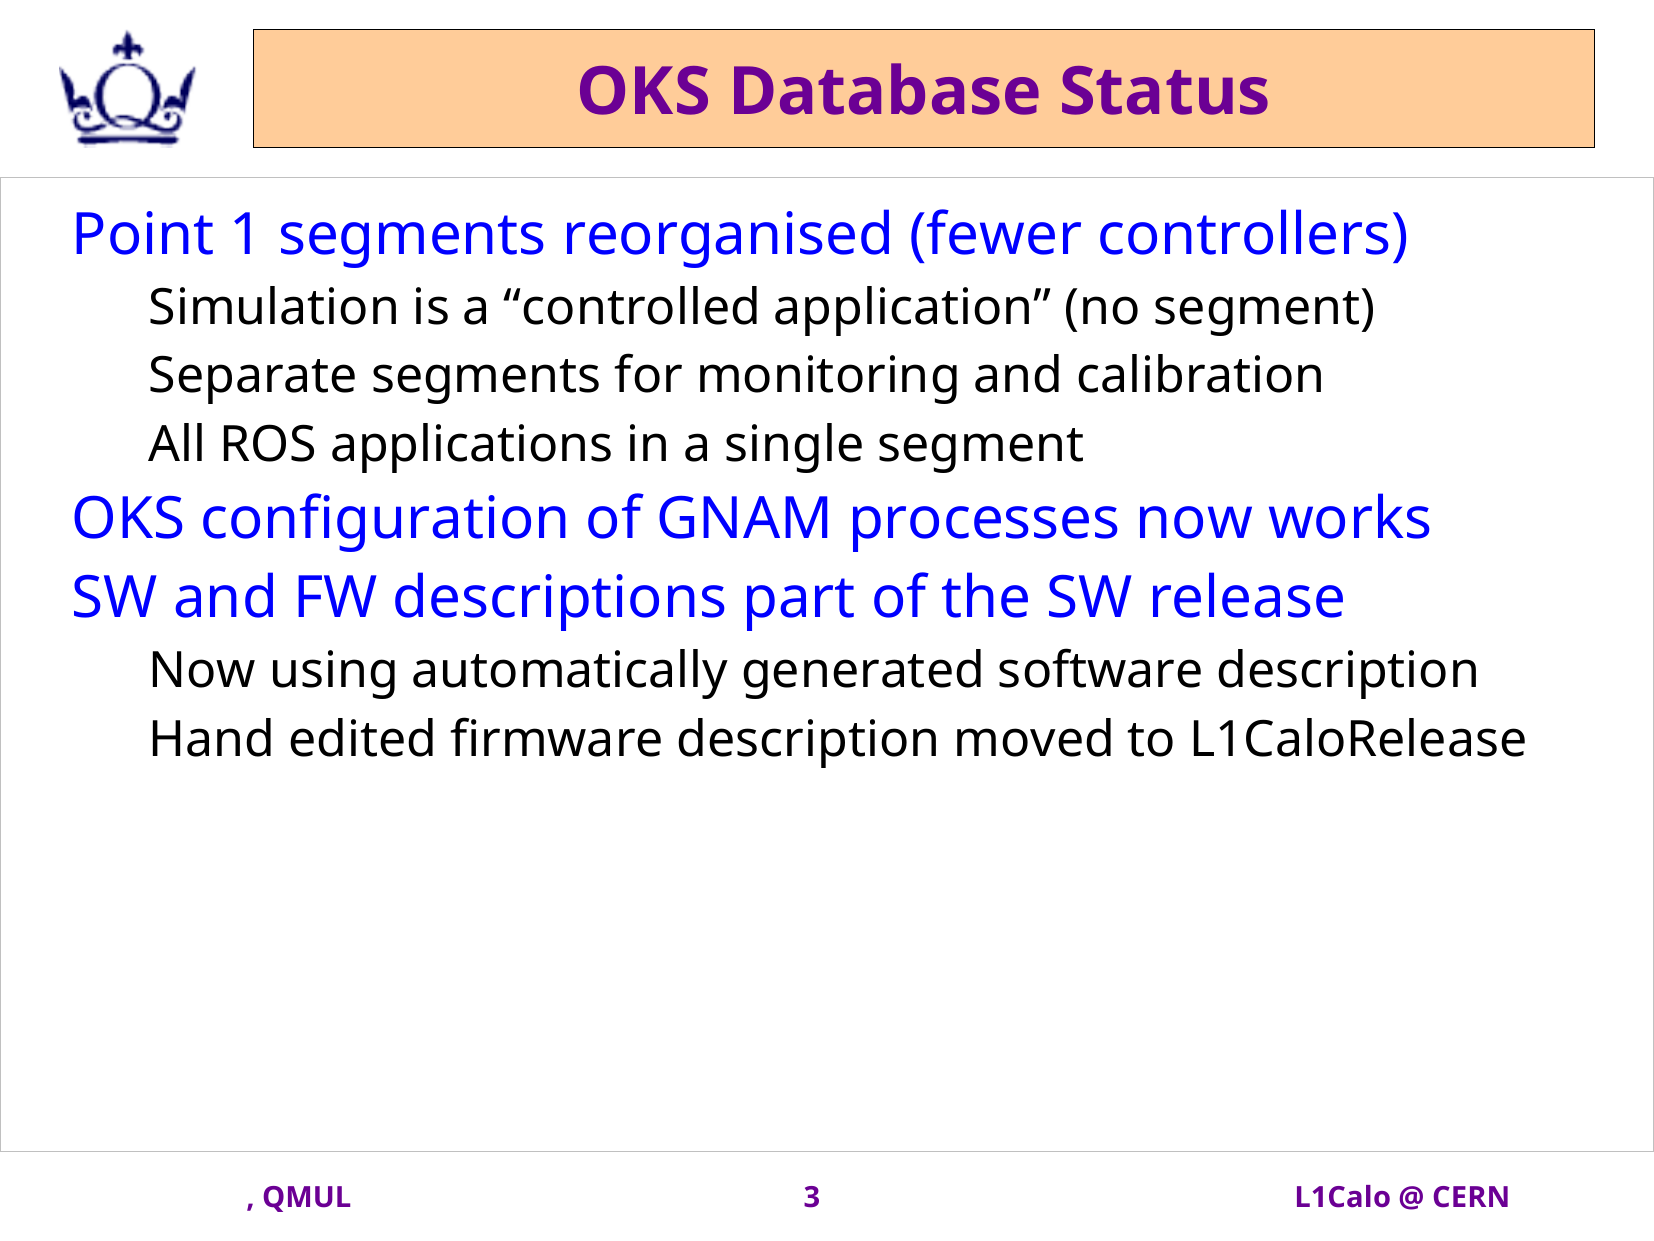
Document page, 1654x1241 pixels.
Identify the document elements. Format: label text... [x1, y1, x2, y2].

title OKS Database Status [253, 29, 1595, 148]
list Point 1 segments reorganised (fewer controllers) Simulation is a “controlled application” (no segment) Separate segments for monitoring and calibration All ROS applications in a single segment OKS configuration of GNAM processes now works SW and FW descriptions part of the SW release Now using automatically generated software description Hand edited firmware description moved to L1CaloRelease [54, 191, 1598, 1112]
picture [59, 29, 200, 148]
